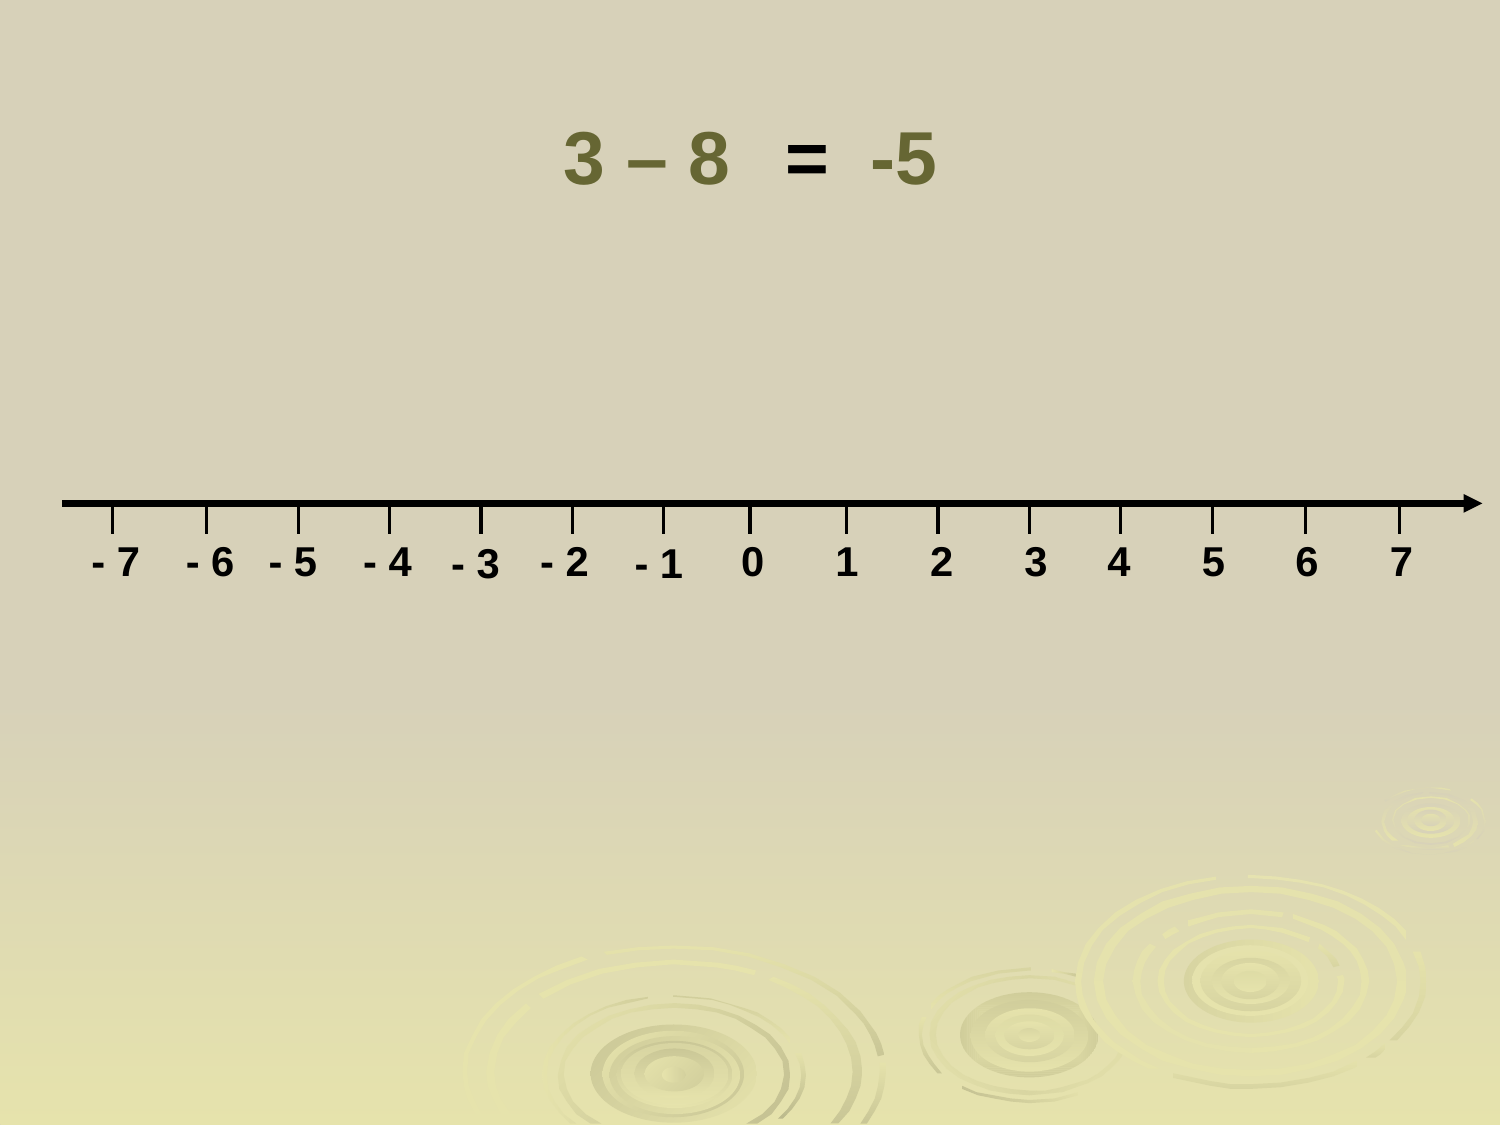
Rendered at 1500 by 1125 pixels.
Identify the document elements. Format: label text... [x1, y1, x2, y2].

text_box - 1 [619, 529, 721, 605]
text_box 1 [820, 527, 888, 602]
text_box = -5 [750, 101, 987, 208]
text_box 0 [726, 527, 793, 602]
text_box - 7 [76, 527, 178, 602]
text_box 7 [1352, 527, 1454, 602]
text_box - 5 [273, 527, 348, 602]
text_box 2 [915, 527, 982, 602]
text_box - 2 [525, 527, 627, 602]
text_box 3 [998, 527, 1065, 602]
text_box - 4 [348, 527, 450, 602]
text_box 3 – 8 [549, 101, 750, 208]
text_box 6 [1257, 527, 1352, 602]
text_box 4 [1092, 527, 1159, 602]
text_box 5 [1187, 527, 1254, 602]
text_box - 3 [436, 529, 538, 605]
text_box - 6 [178, 527, 273, 602]
